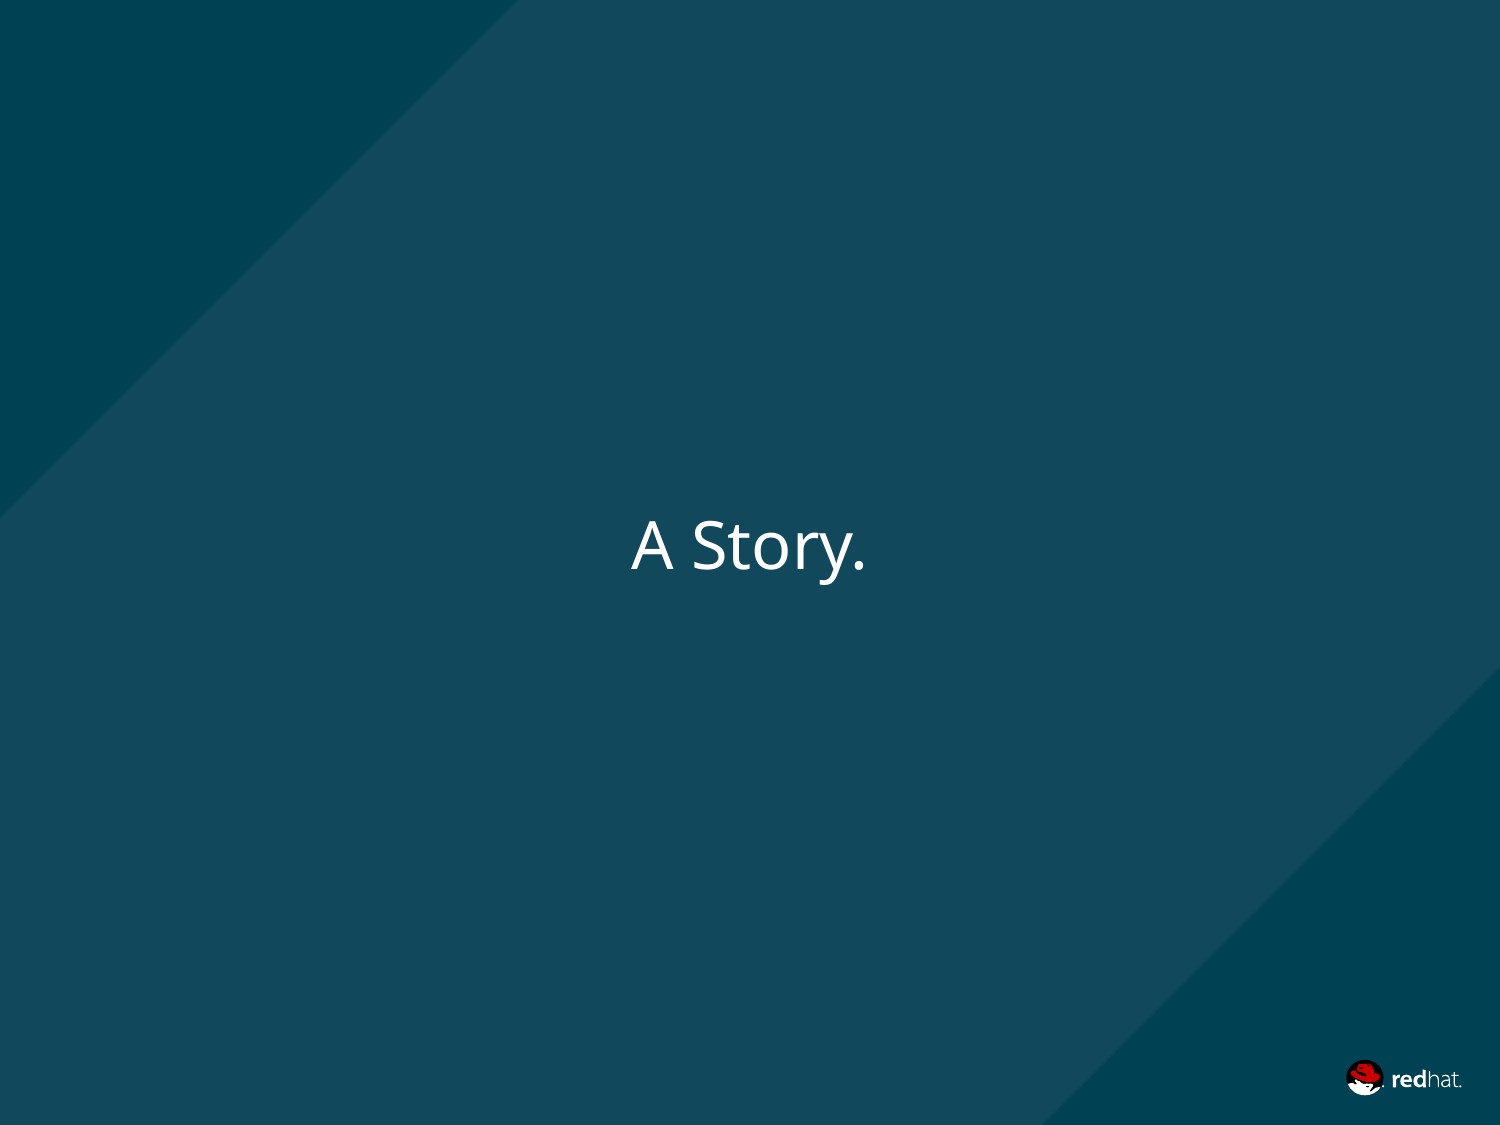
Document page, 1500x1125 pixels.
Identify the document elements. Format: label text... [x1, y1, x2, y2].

title A Story. [112, 440, 1388, 648]
picture [0, 0, 1500, 1125]
